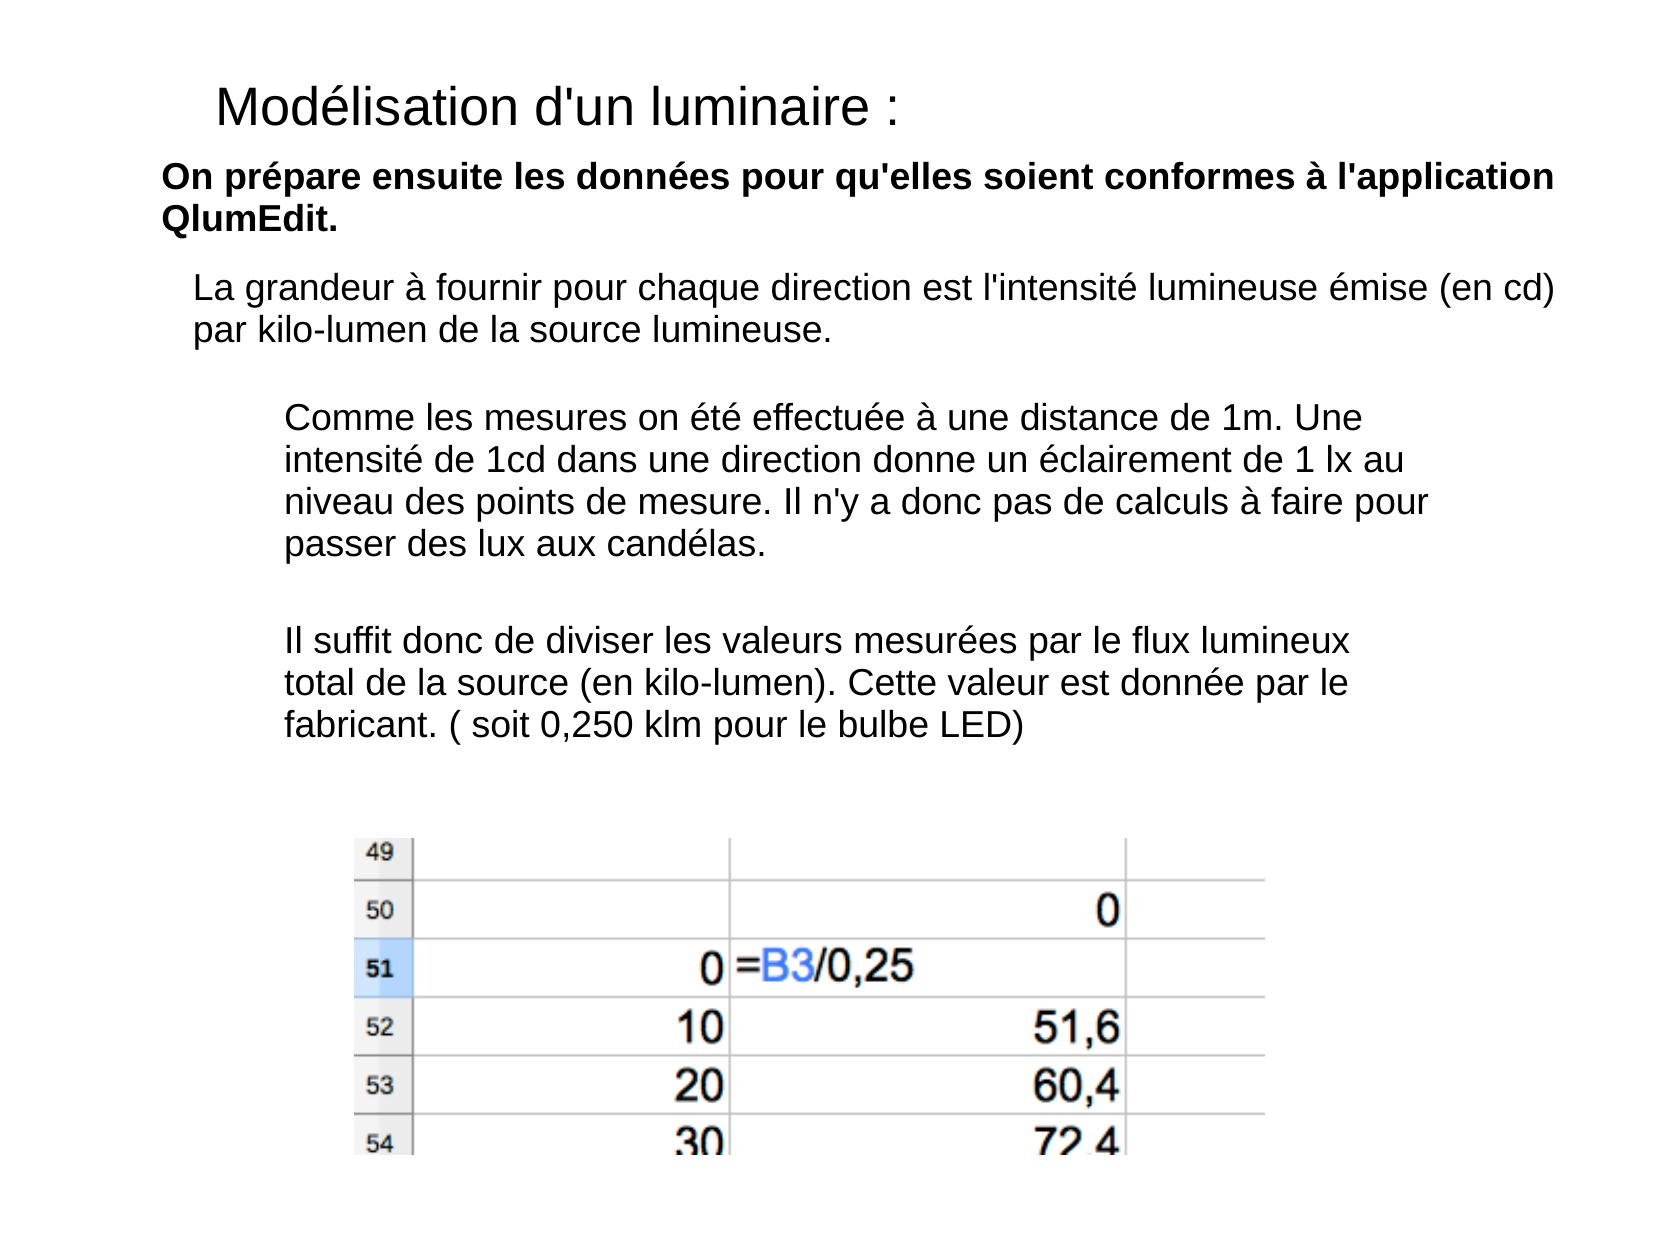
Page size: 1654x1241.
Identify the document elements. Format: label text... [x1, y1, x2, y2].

picture [354, 838, 1265, 1155]
text_box La grandeur à fournir pour chaque direction est l'intensité lumineuse émise (en cd) par kilo-lumen de la source lumineuse. [178, 258, 1604, 358]
text_box Comme les mesures on été effectuée à une distance de 1m. Une intensité de 1cd dans une direction donne un éclairement de 1 lx au niveau des points de mesure. Il n'y a donc pas de calculs à faire pour passer des lux aux candélas. [269, 389, 1522, 657]
text_box On prépare ensuite les données pour qu'elles soient conformes à l'application QlumEdit. [146, 148, 1572, 248]
text_box Il suffit donc de diviser les valeurs mesurées par le flux lumineux total de la source (en kilo-lumen). Cette valeur est donnée par le fabricant. ( soit 0,250 klm pour le bulbe LED) [269, 611, 1380, 753]
text_box Modélisation d'un luminaire : [200, 68, 915, 145]
